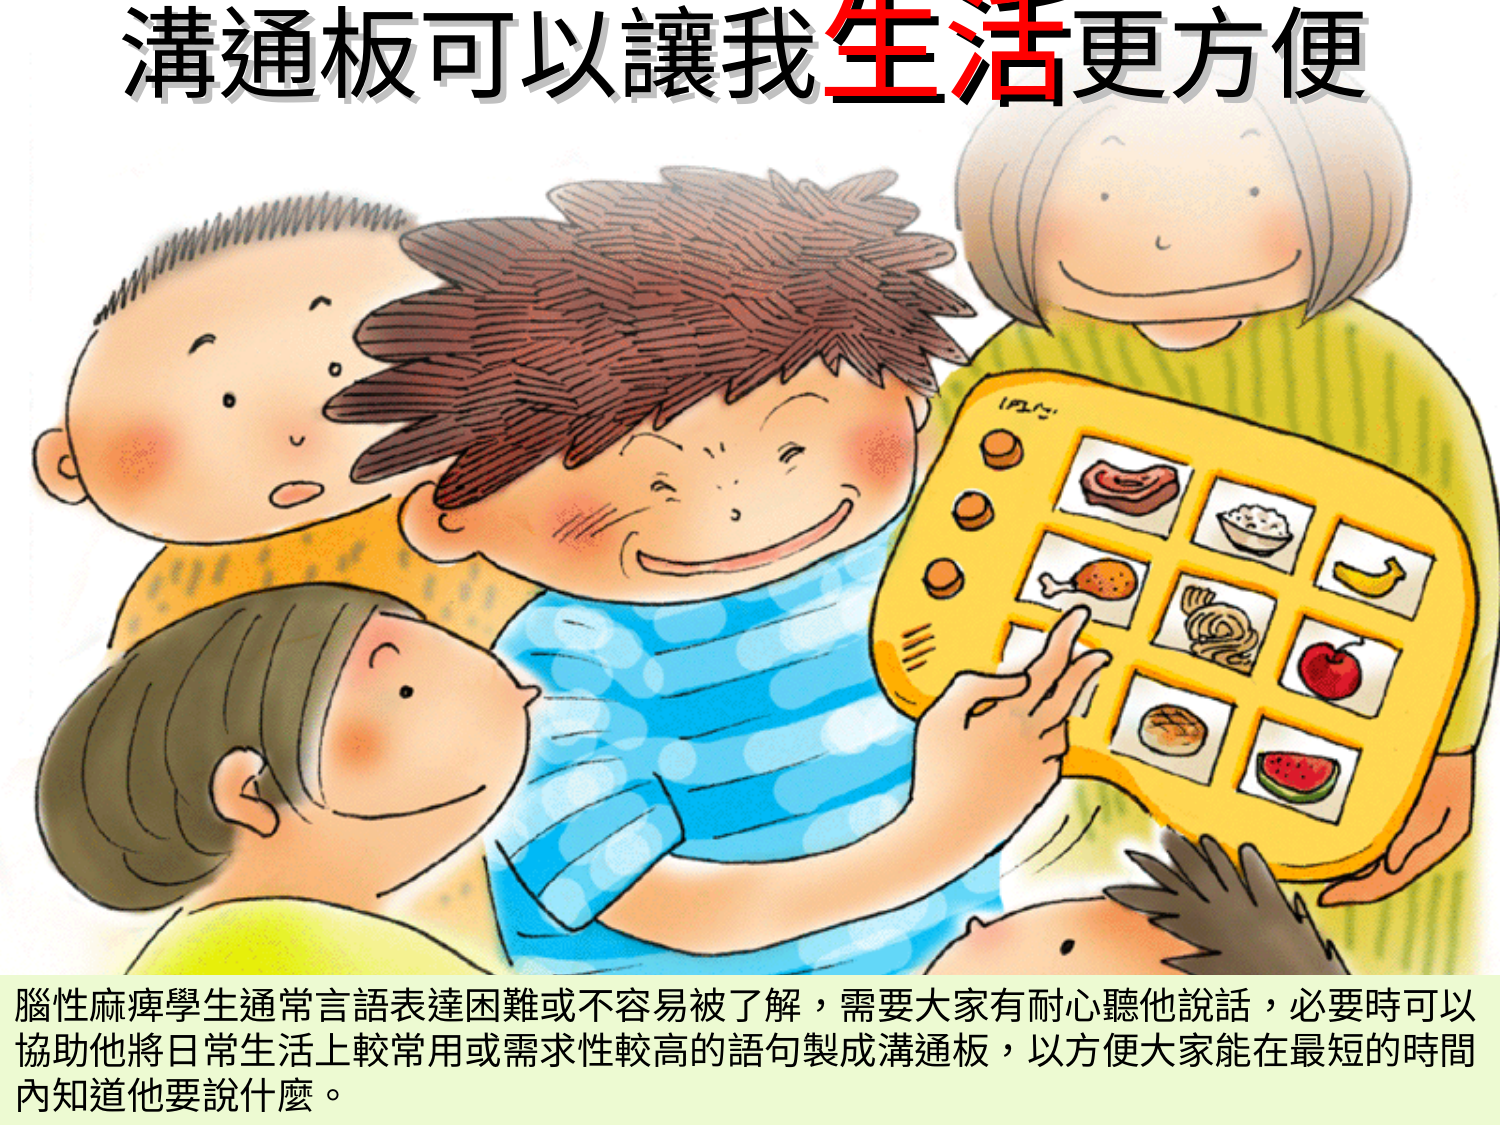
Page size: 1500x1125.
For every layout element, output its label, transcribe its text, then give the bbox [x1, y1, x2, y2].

subtitle 腦性麻痺學生通常言語表達困難或不容易被了解，需要大家有耐心聽他說話，必要時可以協助他將日常生活上較常用或需求性較高的語句製成溝通板，以方便大家能在最短的時間內知道他要說什麼。 [0, 975, 1500, 1125]
picture [0, 0, 1500, 975]
title 溝通板可以讓我生活更方便 [99, 0, 1438, 125]
